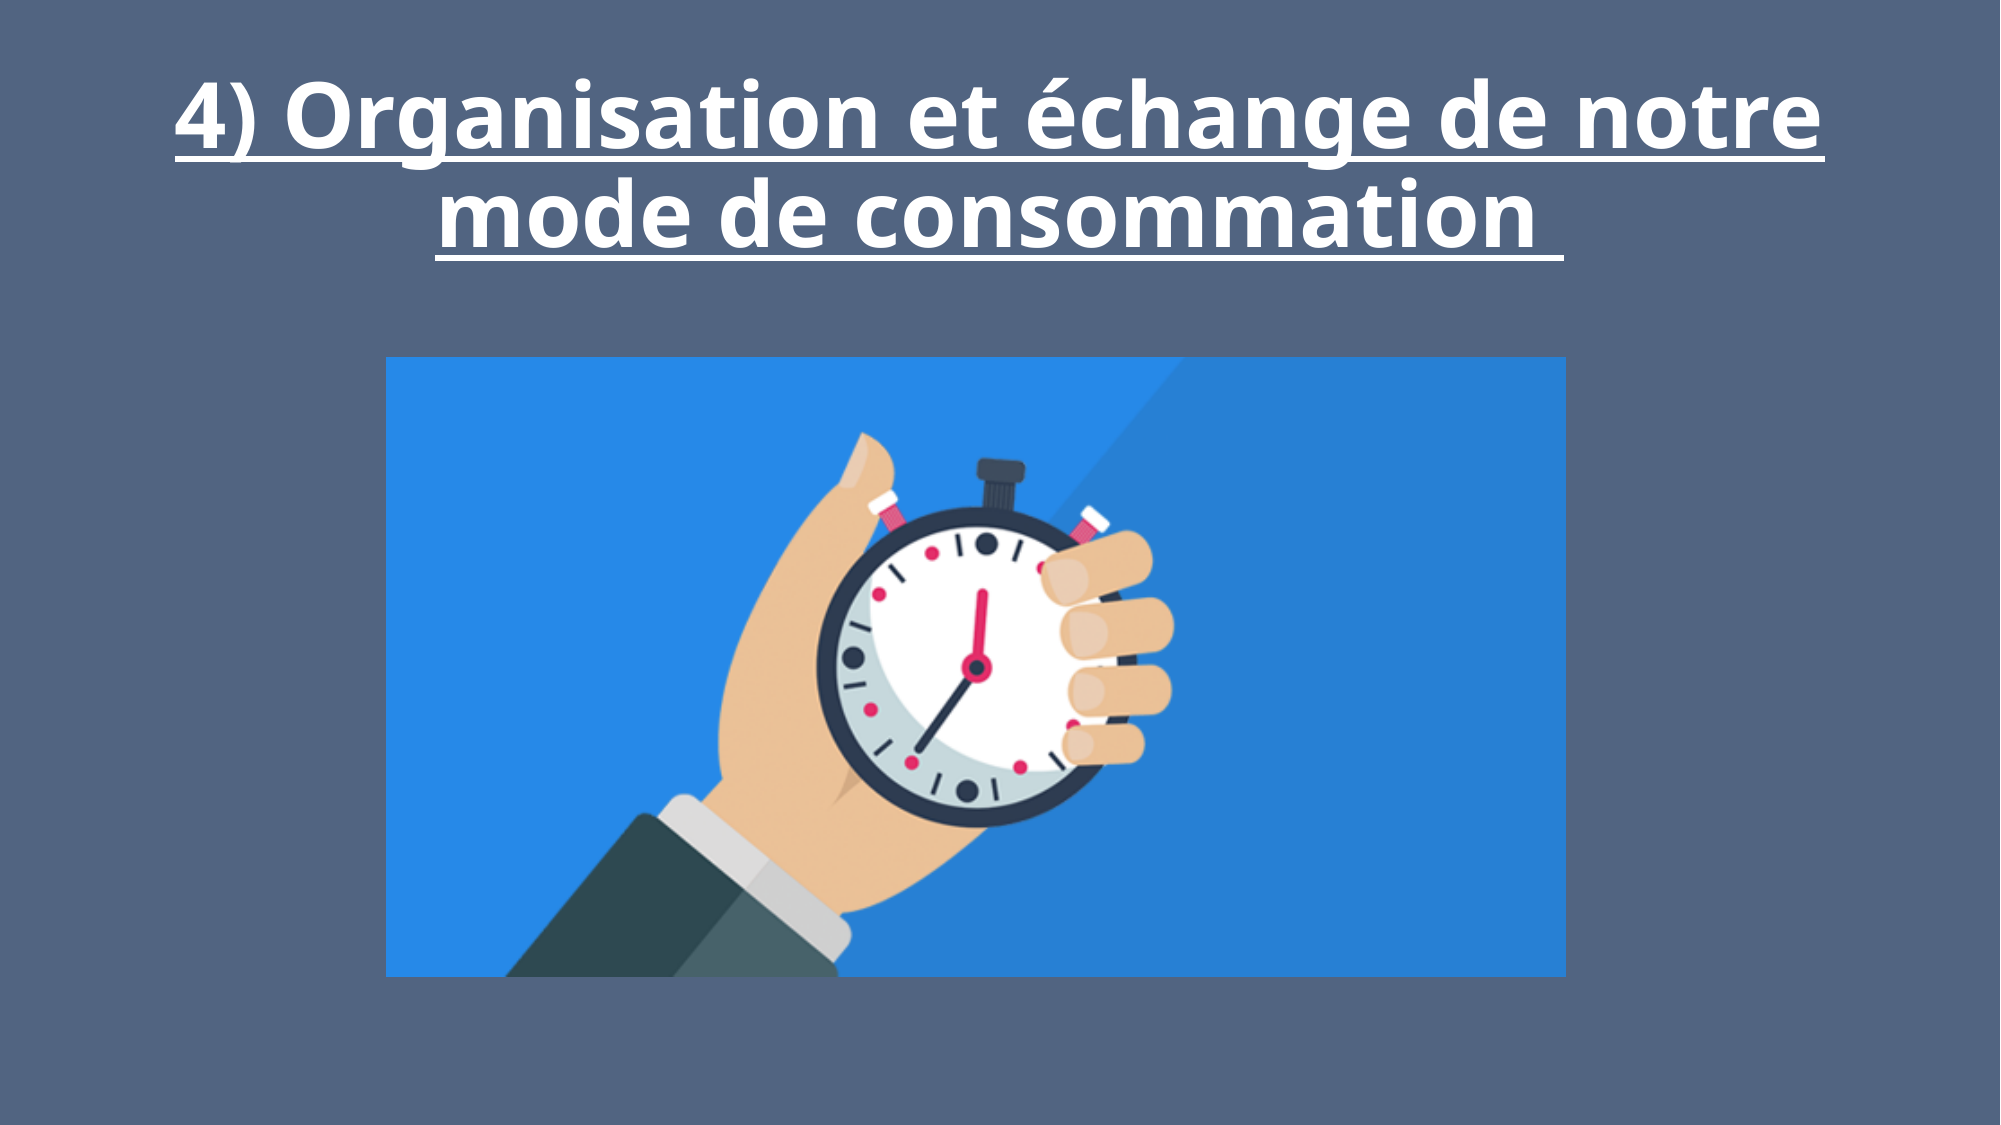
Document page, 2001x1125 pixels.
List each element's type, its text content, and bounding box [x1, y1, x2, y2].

title 4) Organisation et échange de notre mode de consommation [137, 59, 1863, 278]
picture [386, 357, 1566, 977]
